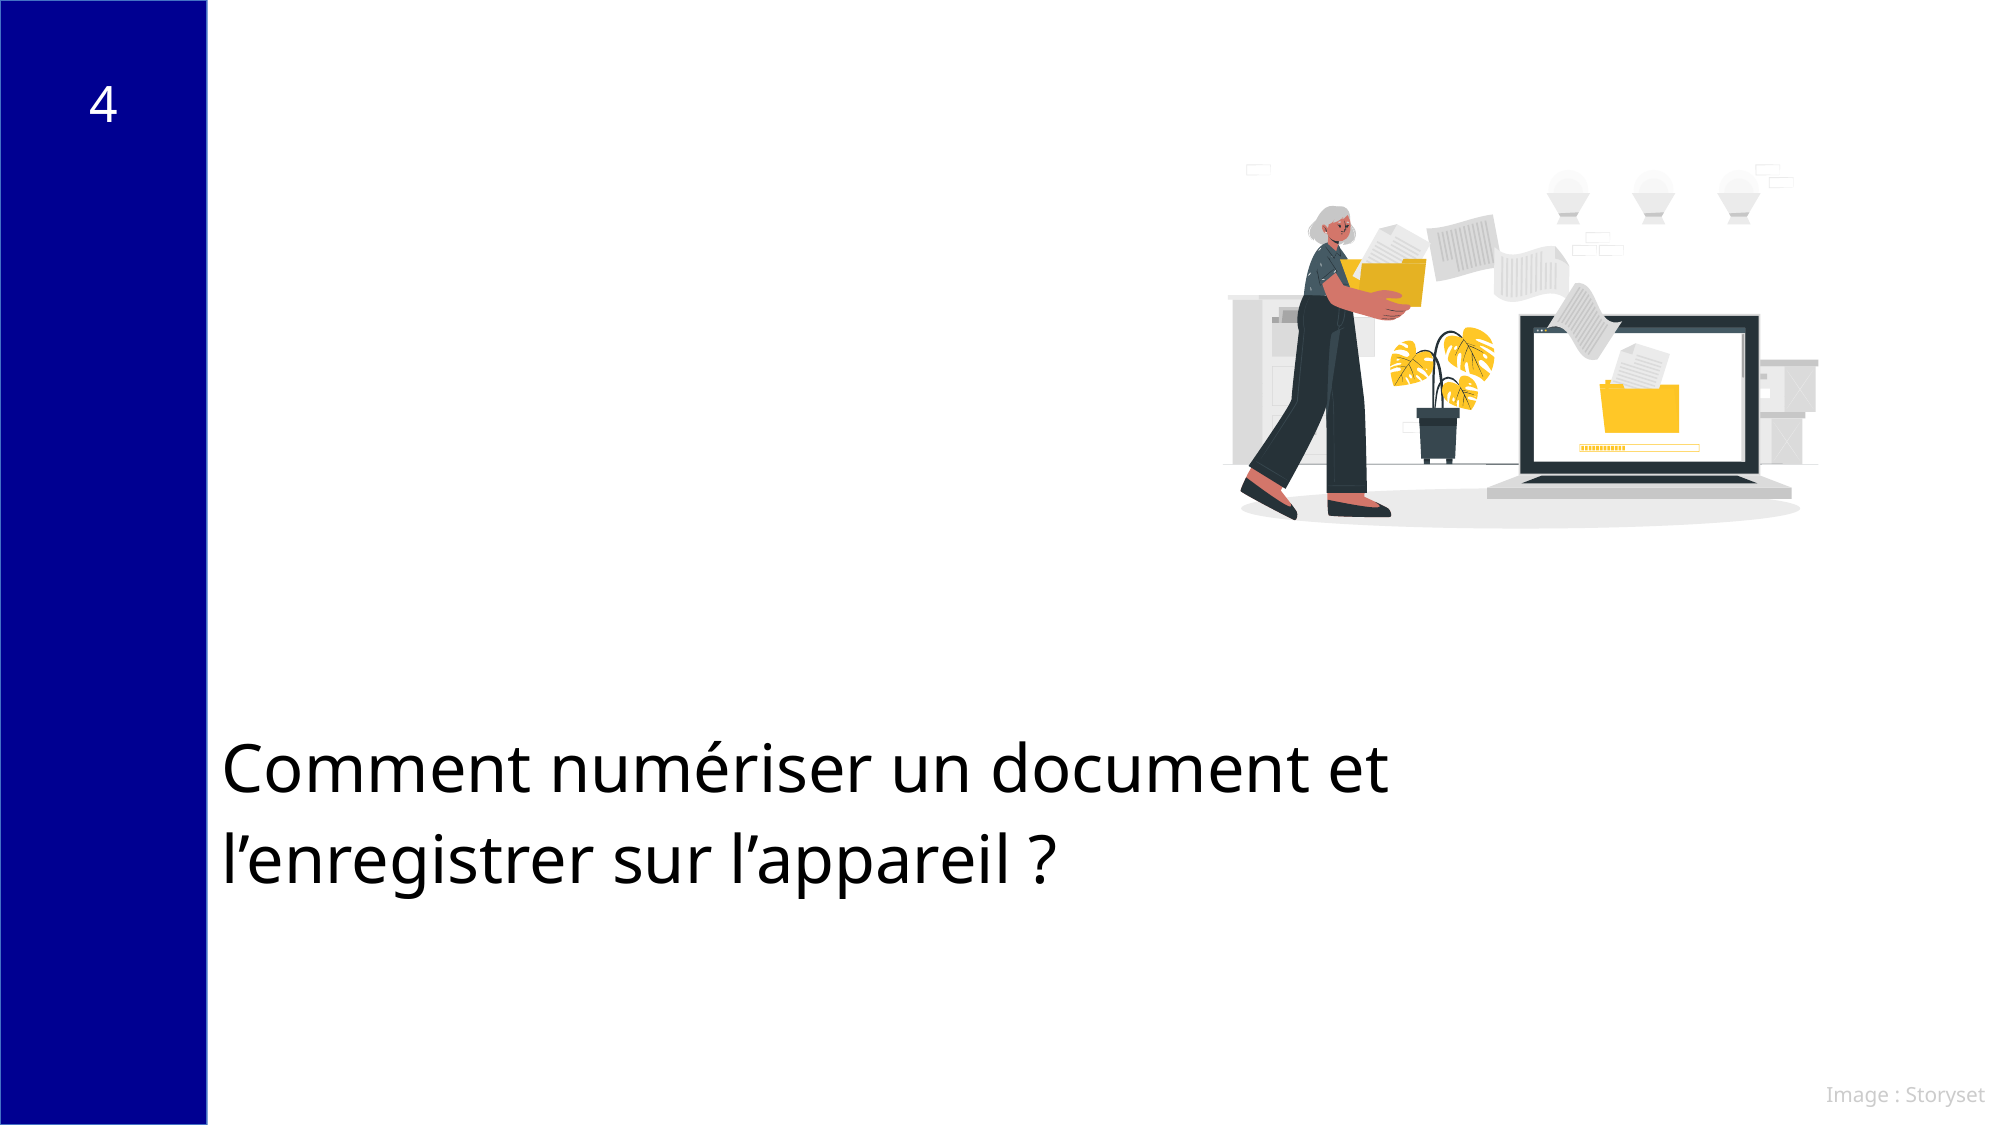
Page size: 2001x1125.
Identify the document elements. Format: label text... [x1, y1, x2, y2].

picture [1181, 118, 1861, 572]
text_box Image : Storyset [1565, 1062, 2000, 1125]
text_box 4 [0, 0, 207, 207]
text_box Comment numériser un document et l’enregistrer sur l’appareil ? [206, 708, 1684, 916]
